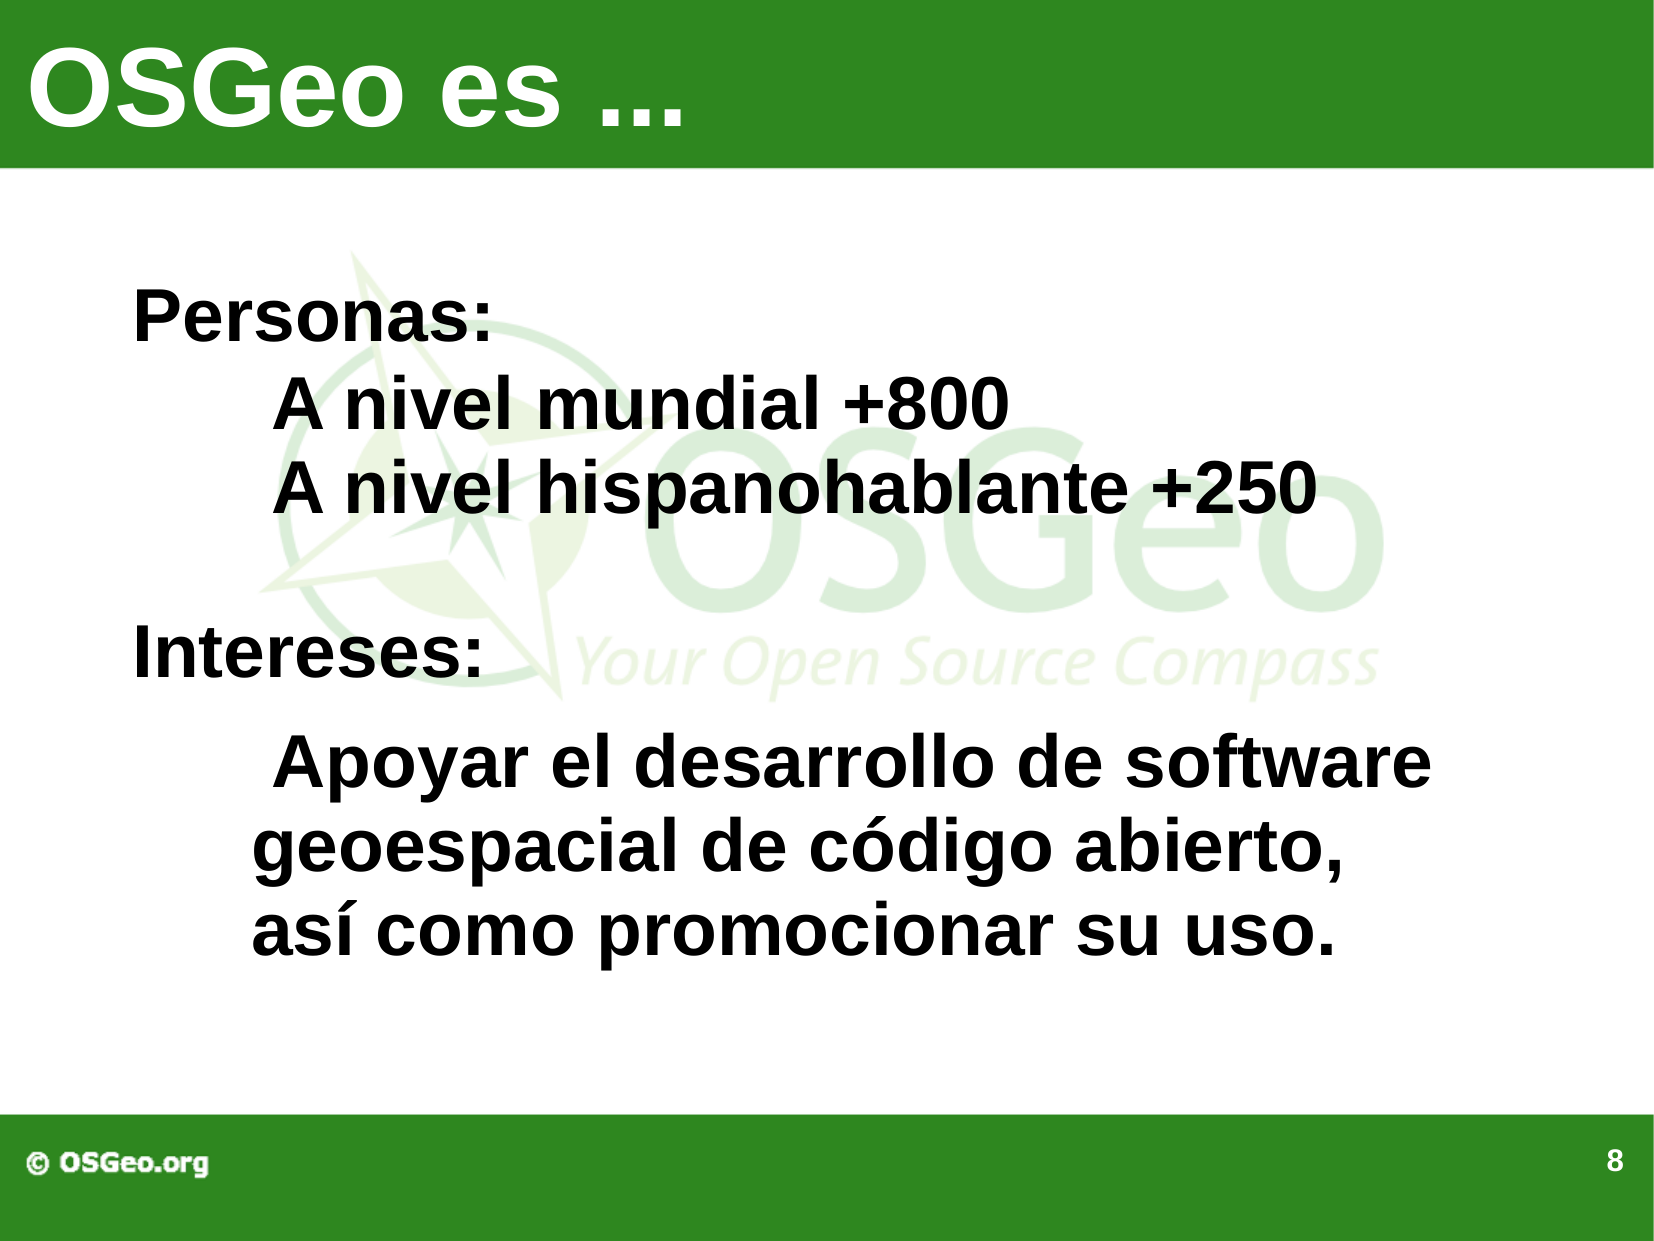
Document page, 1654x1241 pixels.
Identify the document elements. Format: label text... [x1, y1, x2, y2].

text_box OSGeo es ... [11, 17, 705, 159]
text_box A nivel mundial +800 A nivel hispanohablante +250 [236, 354, 1336, 562]
picture [0, 0, 1654, 1241]
text_box Intereses: [117, 602, 502, 702]
text_box Personas: [117, 265, 511, 365]
text_box Apoyar el desarrollo de software geoespacial de código abierto, así como promocionar su uso. [236, 711, 1477, 979]
